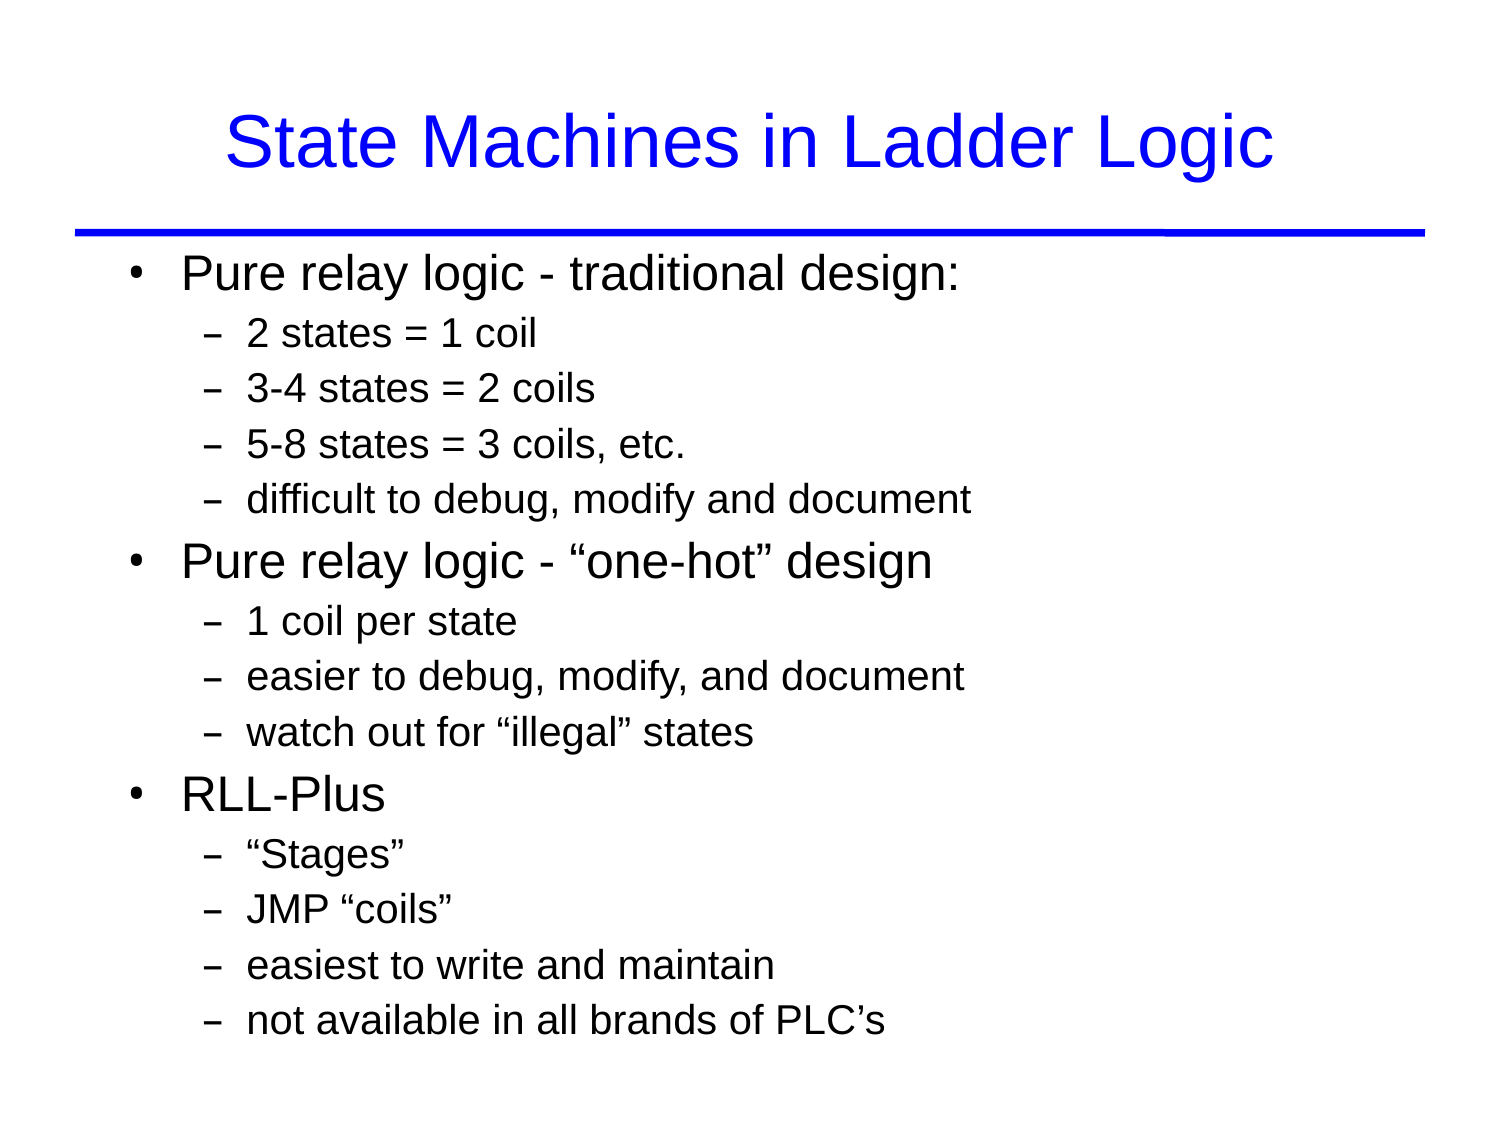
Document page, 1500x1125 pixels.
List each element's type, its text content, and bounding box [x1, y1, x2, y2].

list Pure relay logic - traditional design: 2 states = 1 coil 3-4 states = 2 coils 5-8 states = 3 coils, etc. difficult to debug, modify and document Pure relay logic - “one-hot” design 1 coil per state easier to debug, modify, and document watch out for “illegal” states RLL-Plus “Stages” JMP “coils” easiest to write and maintain not available in all brands of PLC’s [112, 239, 1401, 1077]
title State Machines in Ladder Logic [112, 49, 1388, 225]
